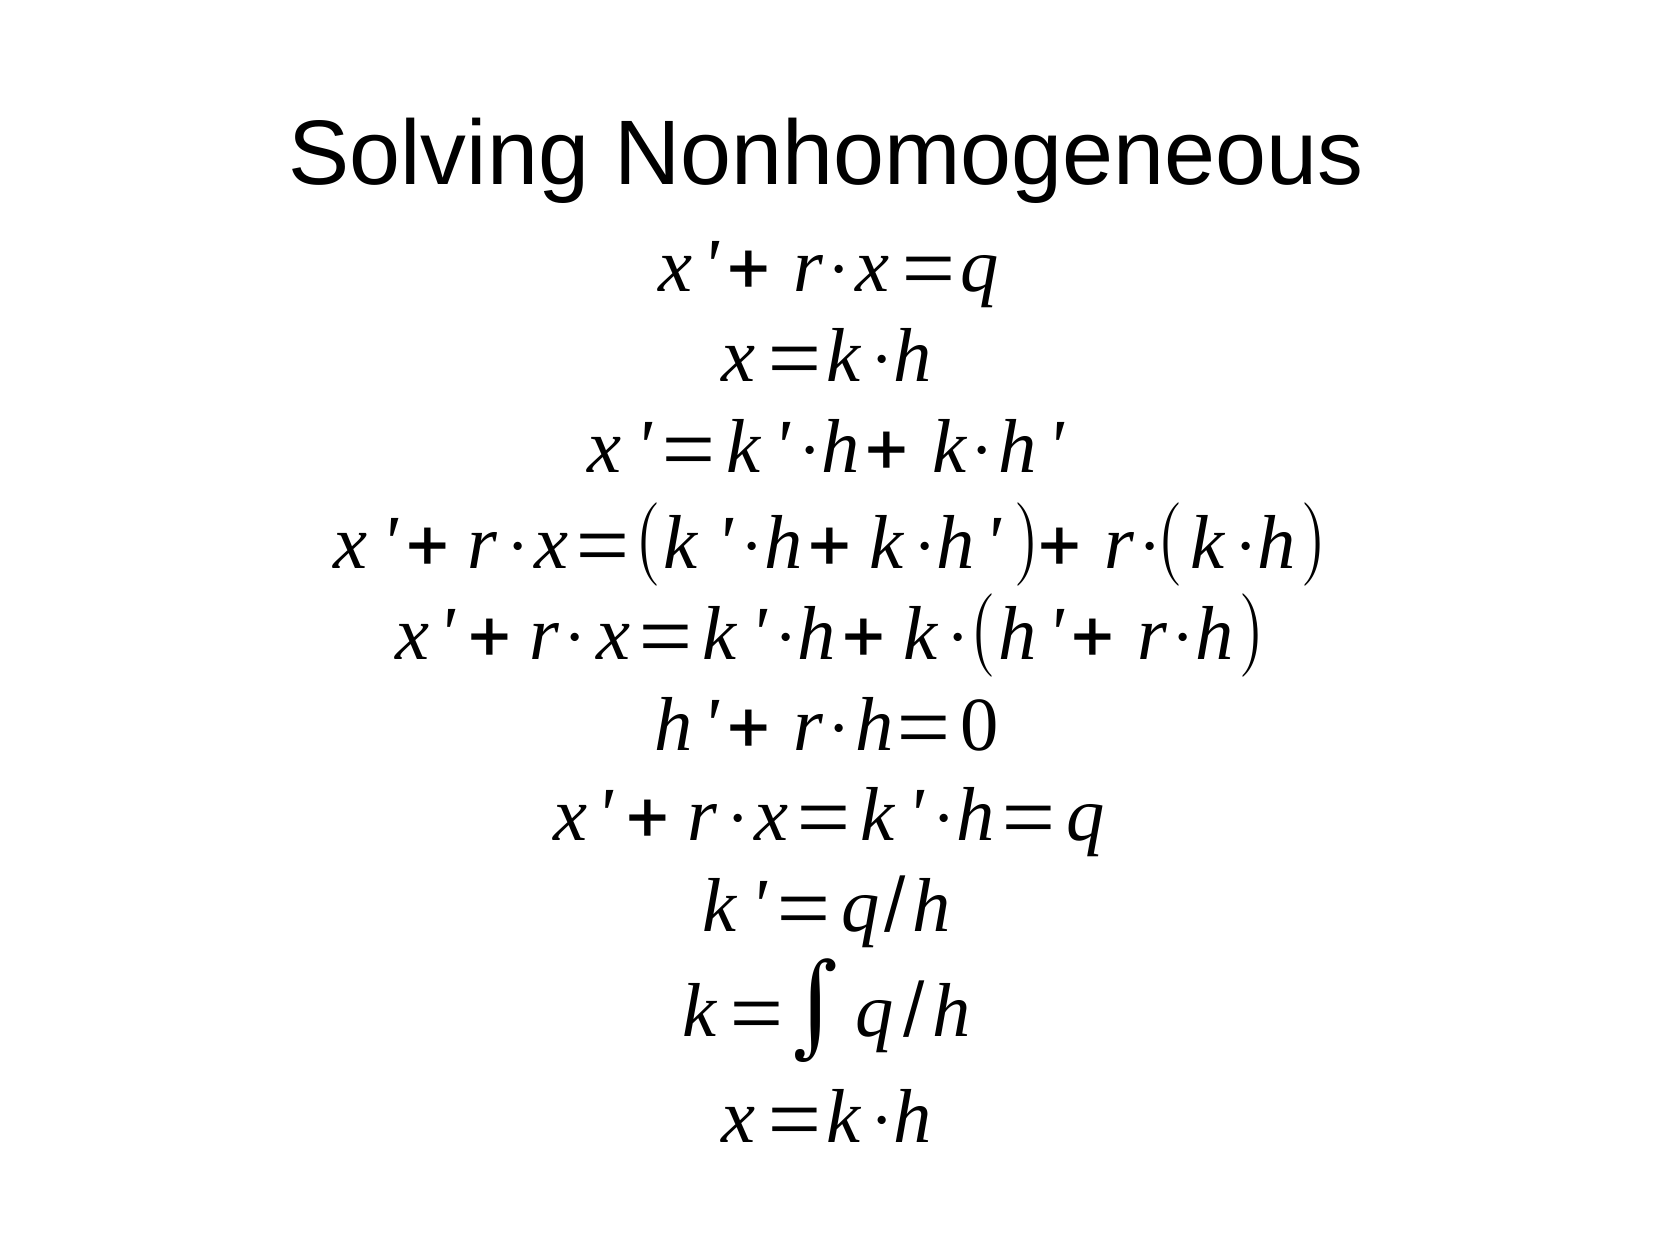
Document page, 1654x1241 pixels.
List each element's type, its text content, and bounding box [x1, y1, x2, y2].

chart [309, 224, 1345, 1158]
title Solving Nonhomogeneous [82, 49, 1571, 257]
